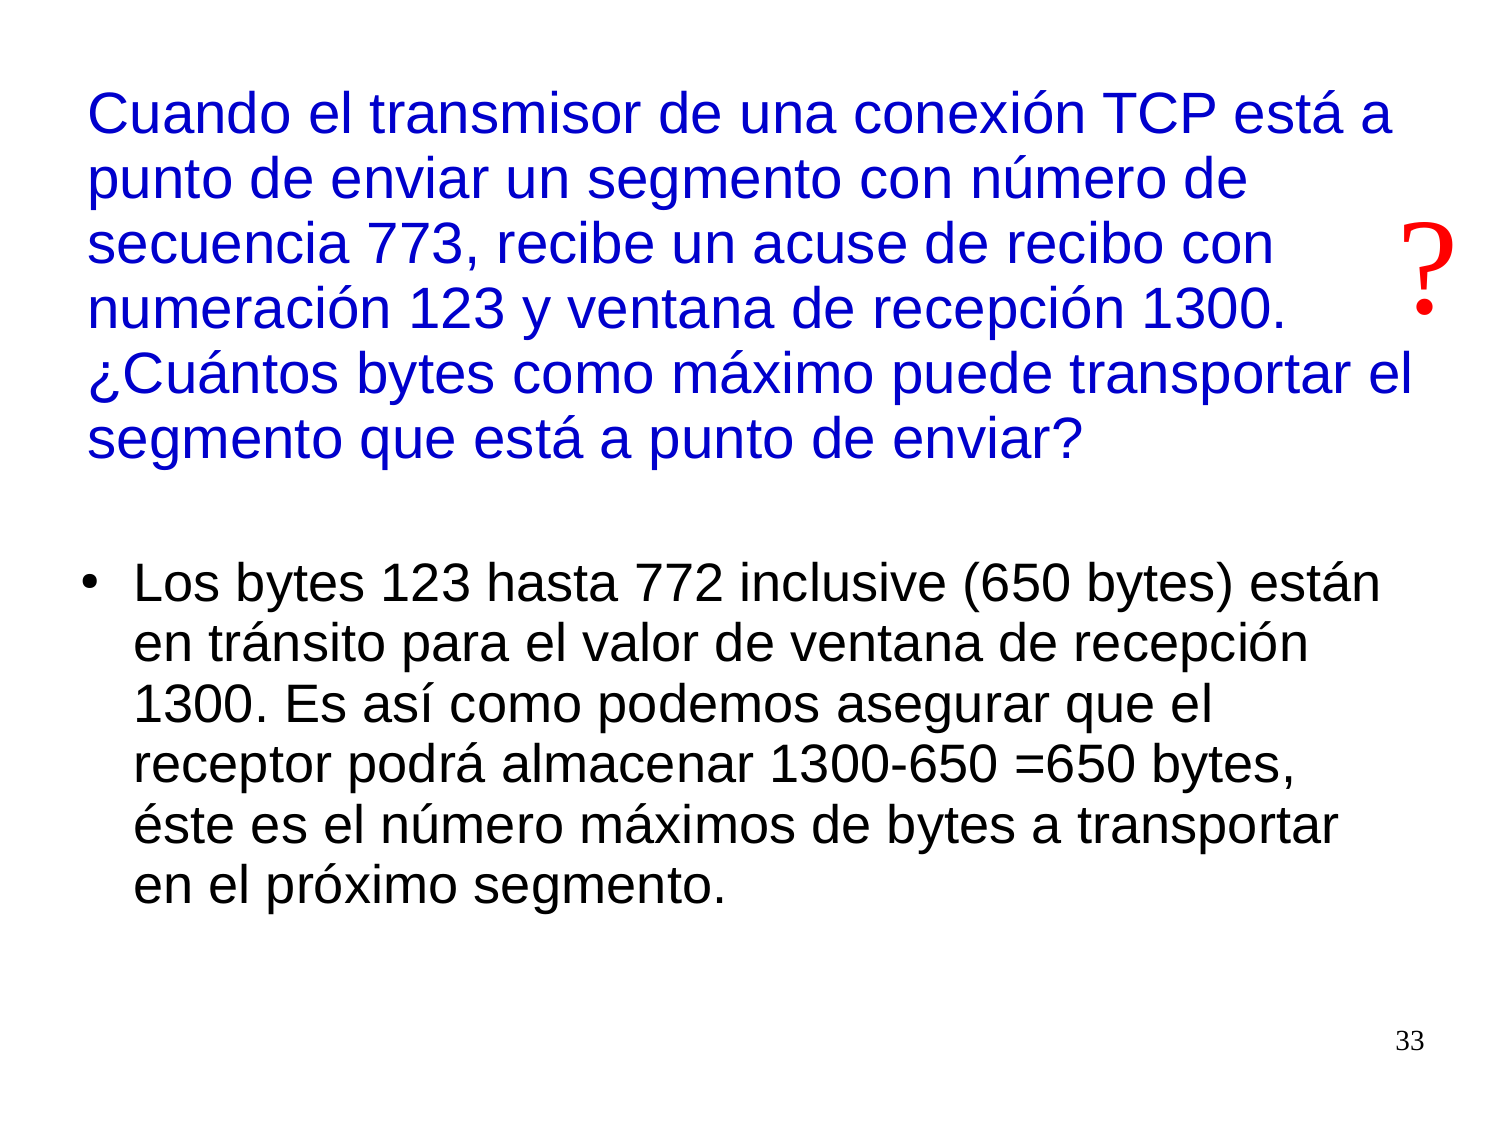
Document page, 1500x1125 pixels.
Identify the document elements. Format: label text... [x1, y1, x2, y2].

title Cuando el transmisor de una conexión TCP está a punto de enviar un segmento con número de secuencia 773, recibe un acuse de recibo con numeración 123 y ventana de recepción 1300. ¿Cuántos bytes como máximo puede transportar el segmento que está a punto de enviar? [87, 79, 1426, 472]
list Los bytes 123 hasta 772 inclusive (650 bytes) están en tránsito para el valor de ventana de recepción 1300. Es así como podemos asegurar que el receptor podrá almacenar 1300-650 =650 bytes, éste es el número máximos de bytes a transportar en el próximo segmento. [62, 552, 1401, 1027]
